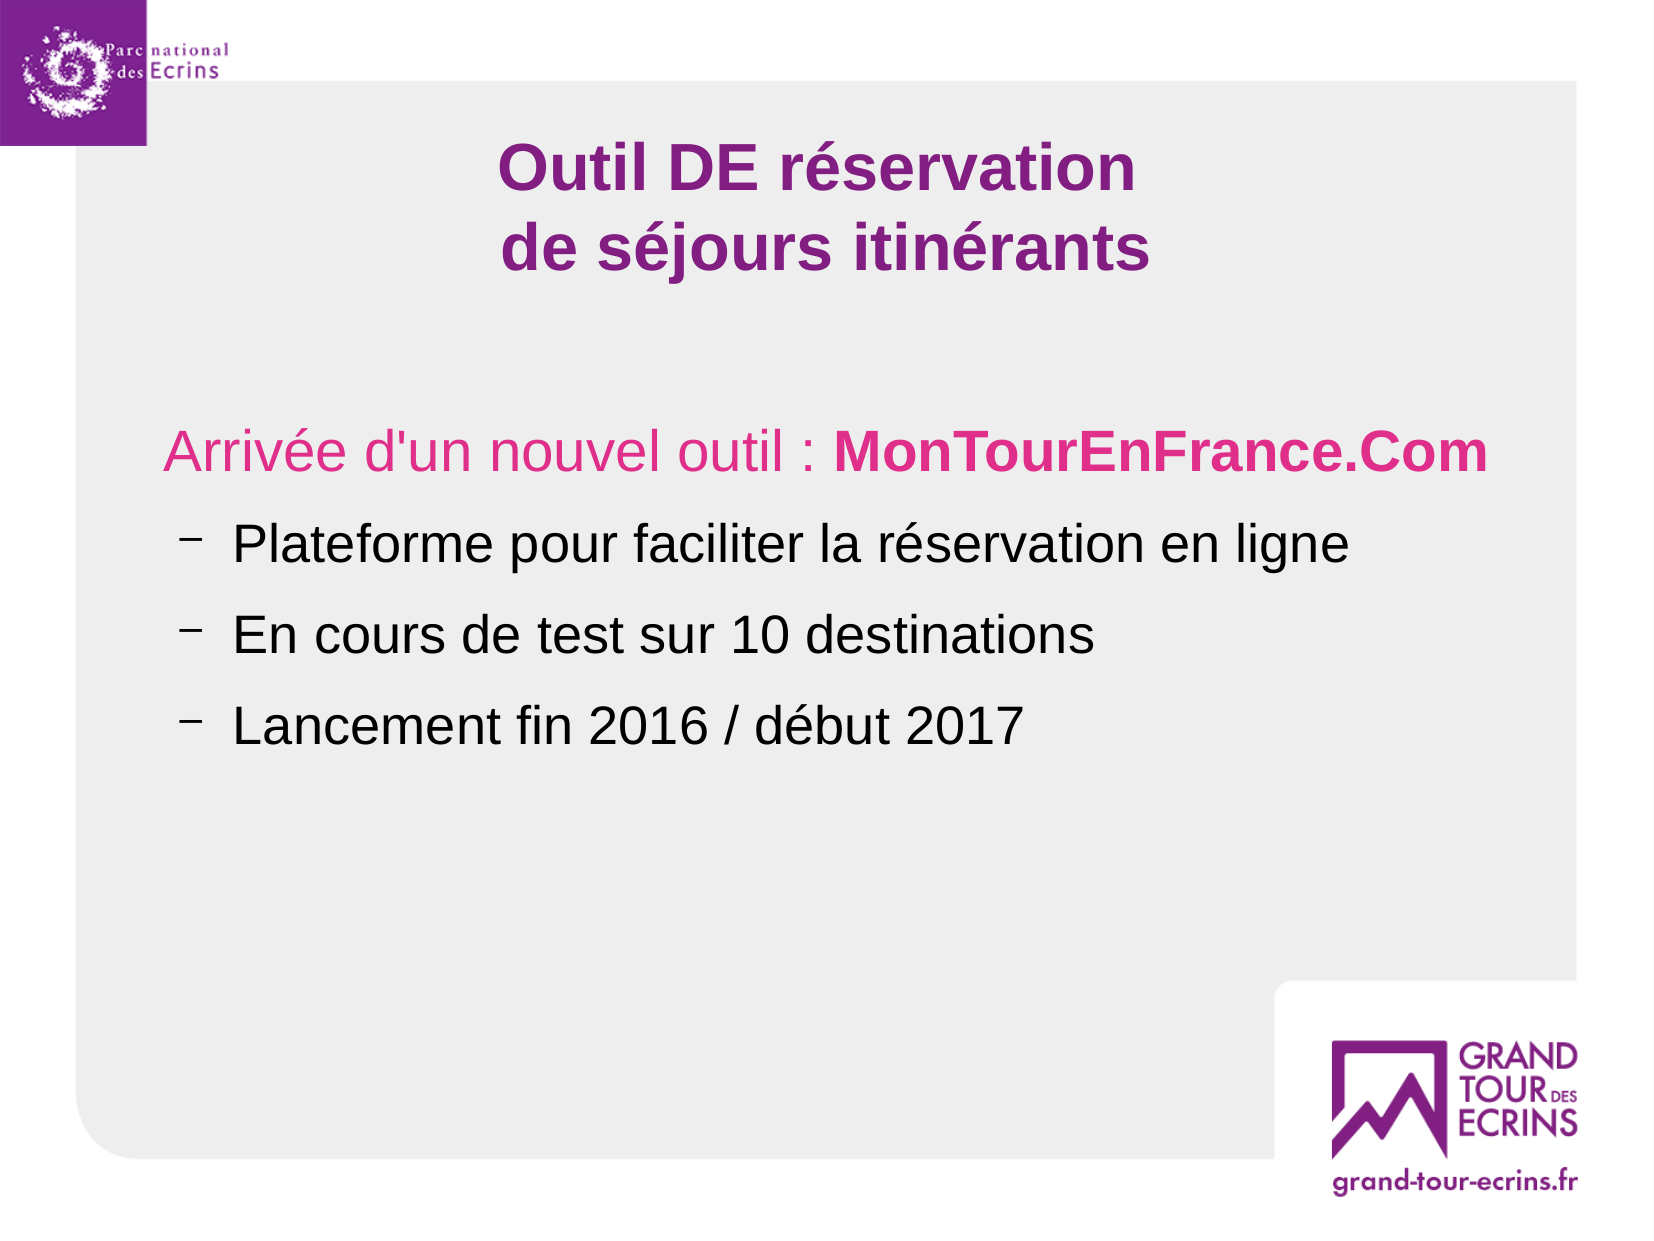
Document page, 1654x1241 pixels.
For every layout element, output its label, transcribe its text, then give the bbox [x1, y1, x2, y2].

picture [0, 0, 1654, 1241]
list Arrivée d'un nouvel outil : MonTourEnFrance.Com Plateforme pour faciliter la réservation en ligne En cours de test sur 10 destinations Lancement fin 2016 / début 2017 [76, 306, 1565, 1095]
title Outil DE réservation de séjours itinérants [82, 87, 1571, 320]
